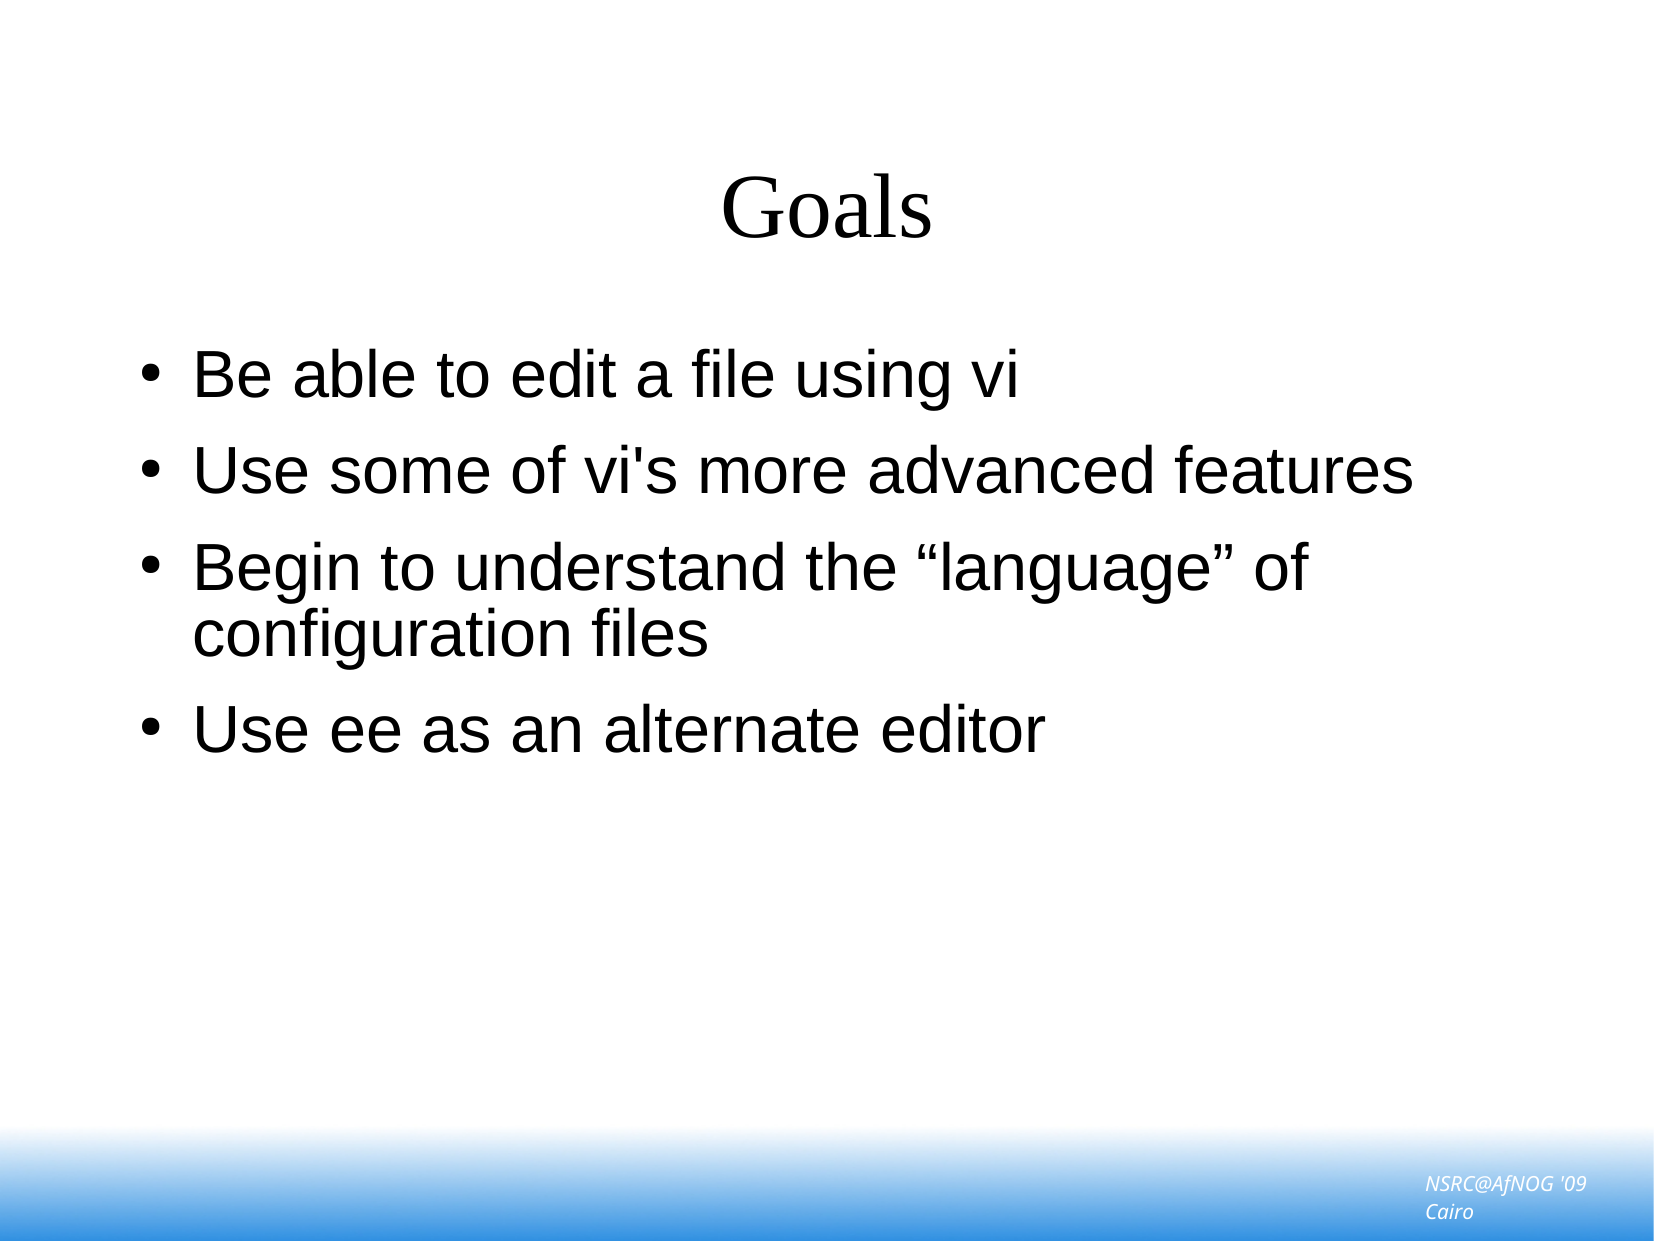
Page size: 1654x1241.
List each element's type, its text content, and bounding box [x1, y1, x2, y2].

picture [0, 1124, 1654, 1241]
list Be able to edit a file using vi Use some of vi's more advanced features Begin to understand the “language” of configuration files Use ee as an alternate editor [121, 344, 1534, 976]
title Goals [121, 102, 1534, 311]
